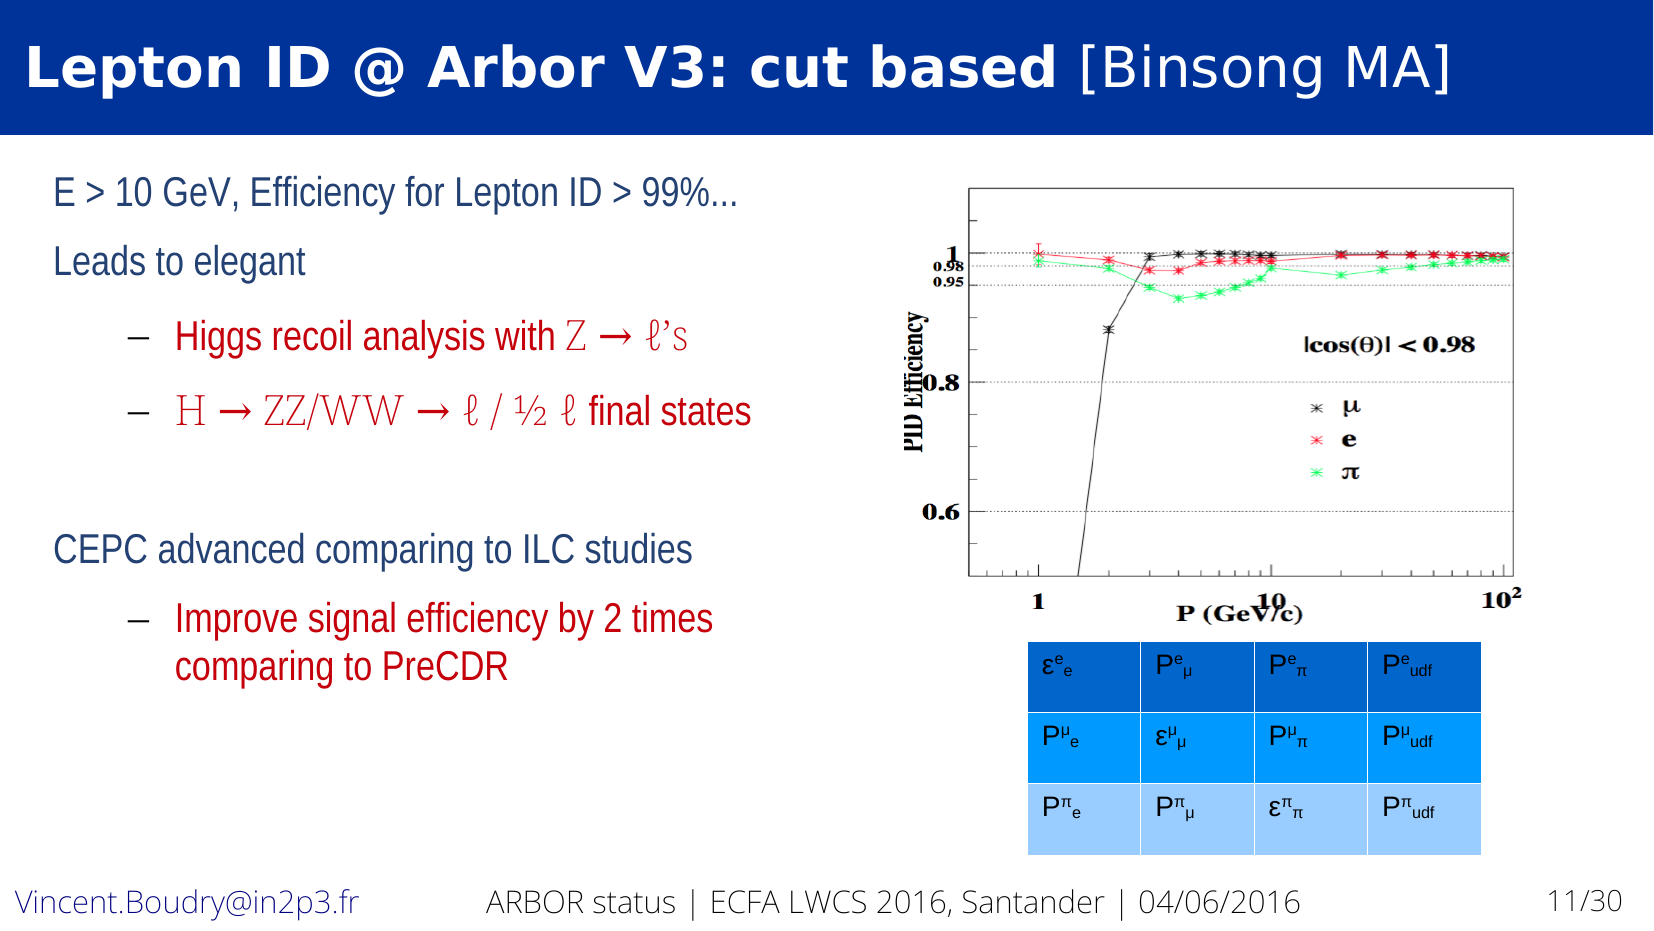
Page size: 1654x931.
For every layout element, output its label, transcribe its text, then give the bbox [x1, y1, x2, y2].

table_cell Pπudf [1368, 784, 1481, 855]
table_cell Pπe [1028, 784, 1140, 855]
table_cell Pμudf [1368, 713, 1481, 783]
title Lepton ID @ Arbor V3: cut based [Binsong MA] [24, 12, 1635, 124]
table_header Peπ [1255, 642, 1367, 712]
table_cell Pμe [1028, 713, 1140, 783]
table_cell εμμ [1141, 713, 1254, 783]
table_header εee [1028, 642, 1140, 712]
list E > 10 GeV, Efficiency for Lepton ID > 99%... Leads to elegant Higgs recoil analysis with Z → ℓ’s H → ZZ/WW → ℓ / ½ ℓ final states CEPC advanced comparing to ILC studies Improve signal efficiency by 2 times comparing to PreCDR [53, 167, 841, 784]
table_header Peudf [1368, 642, 1481, 712]
table_header Peμ [1141, 642, 1254, 712]
table_cell Pμπ [1255, 713, 1367, 783]
table_cell Pπμ [1141, 784, 1254, 855]
picture [904, 141, 1579, 625]
table_cell εππ [1255, 784, 1367, 855]
